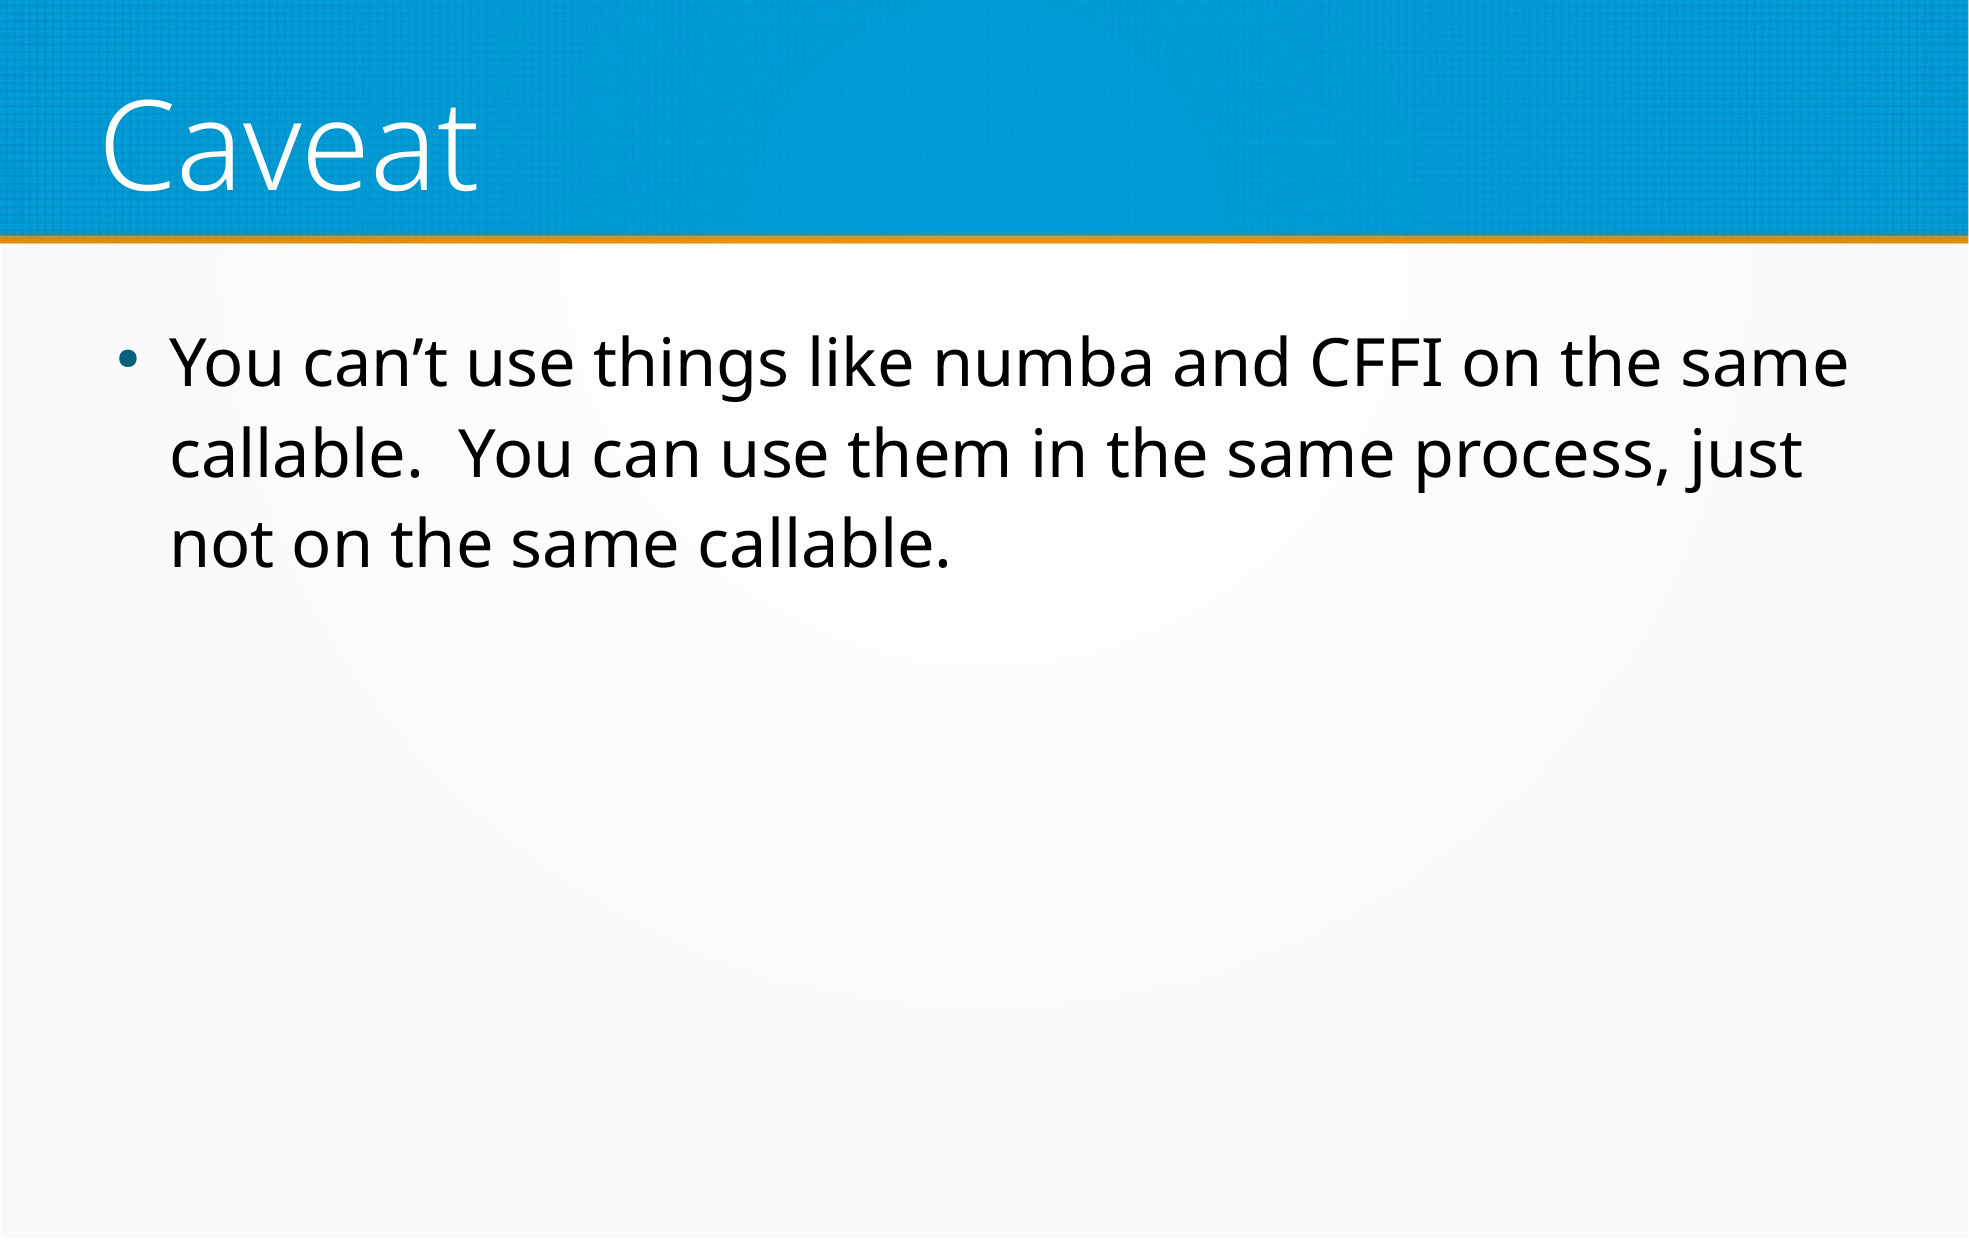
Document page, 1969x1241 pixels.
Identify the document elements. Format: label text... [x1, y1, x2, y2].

picture [0, 233, 1969, 1241]
list You can’t use things like numba and CFFI on the same callable. You can use them in the same process, just not on the same callable. [98, 315, 1861, 1081]
title Caveat [98, 19, 1870, 227]
